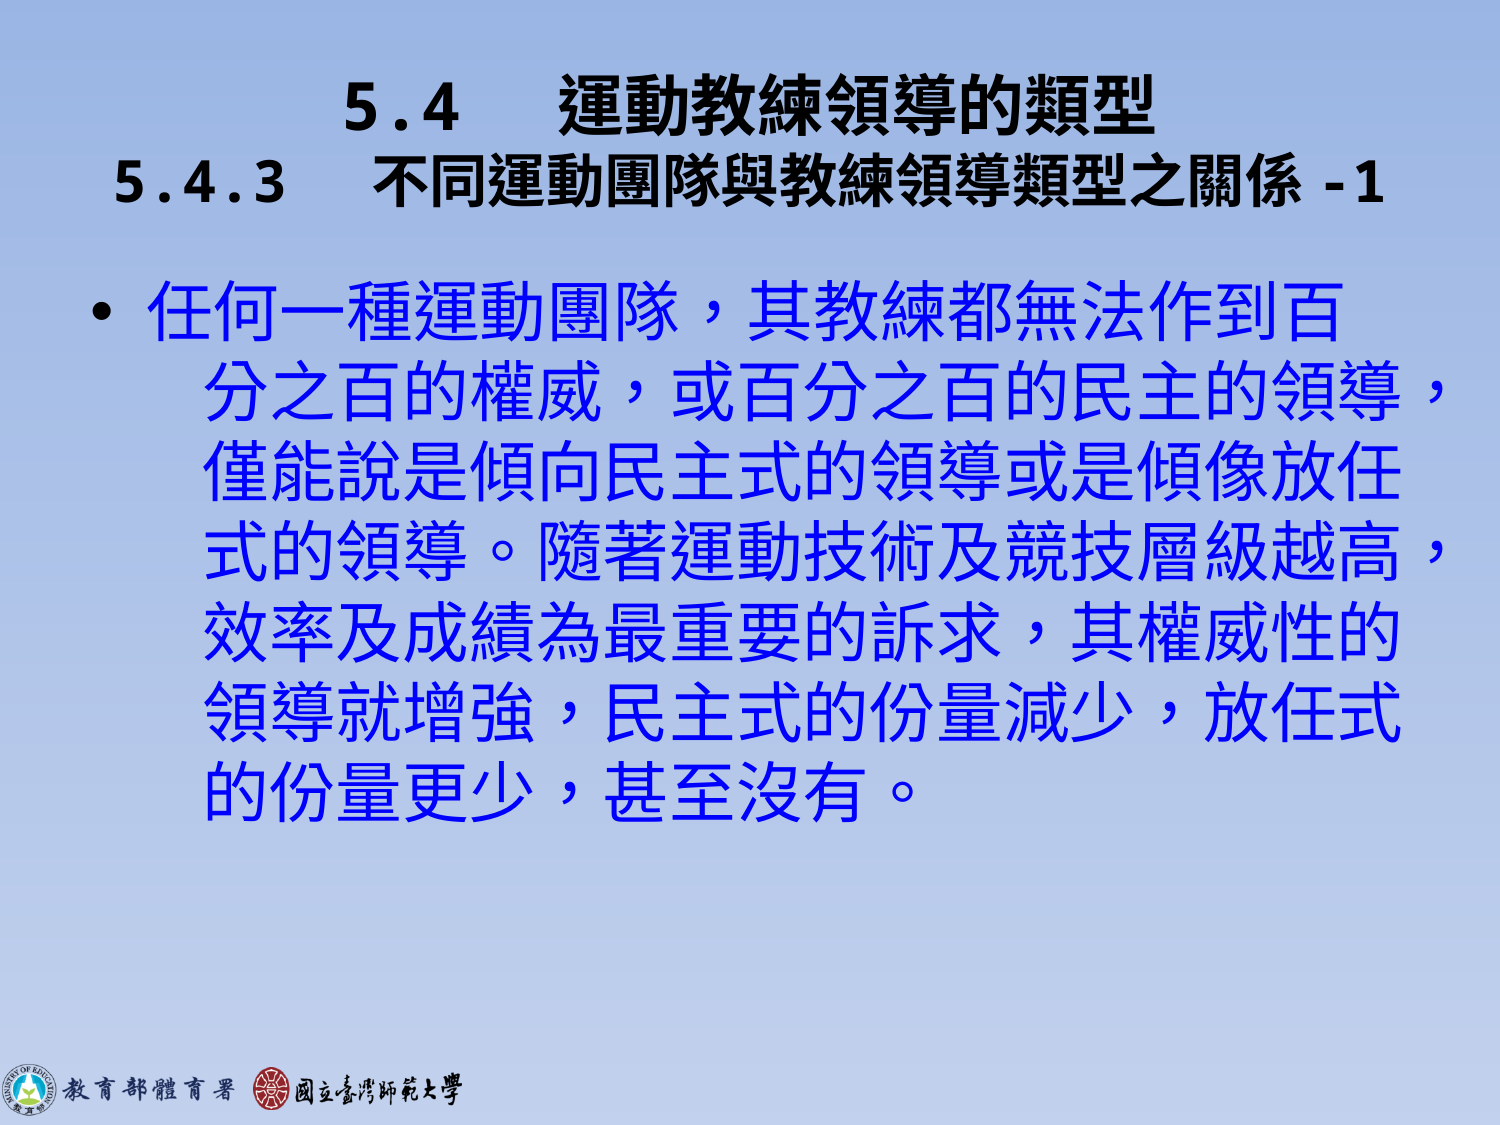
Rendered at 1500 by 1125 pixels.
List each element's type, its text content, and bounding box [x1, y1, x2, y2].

title 5.4 運動教練領導的類型 5.4.3 不同運動團隊與教練領導類型之關係-1 [75, 45, 1426, 233]
list 任何一種運動團隊，其教練都無法作到百分之百的權威，或百分之百的民主的領導，僅能說是傾向民主式的領導或是傾像放任式的領導。隨著運動技術及競技層級越高，效率及成績為最重要的訴求，其權威性的領導就增強，民主式的份量減少，放任式的份量更少，甚至沒有。 [75, 262, 1426, 1005]
